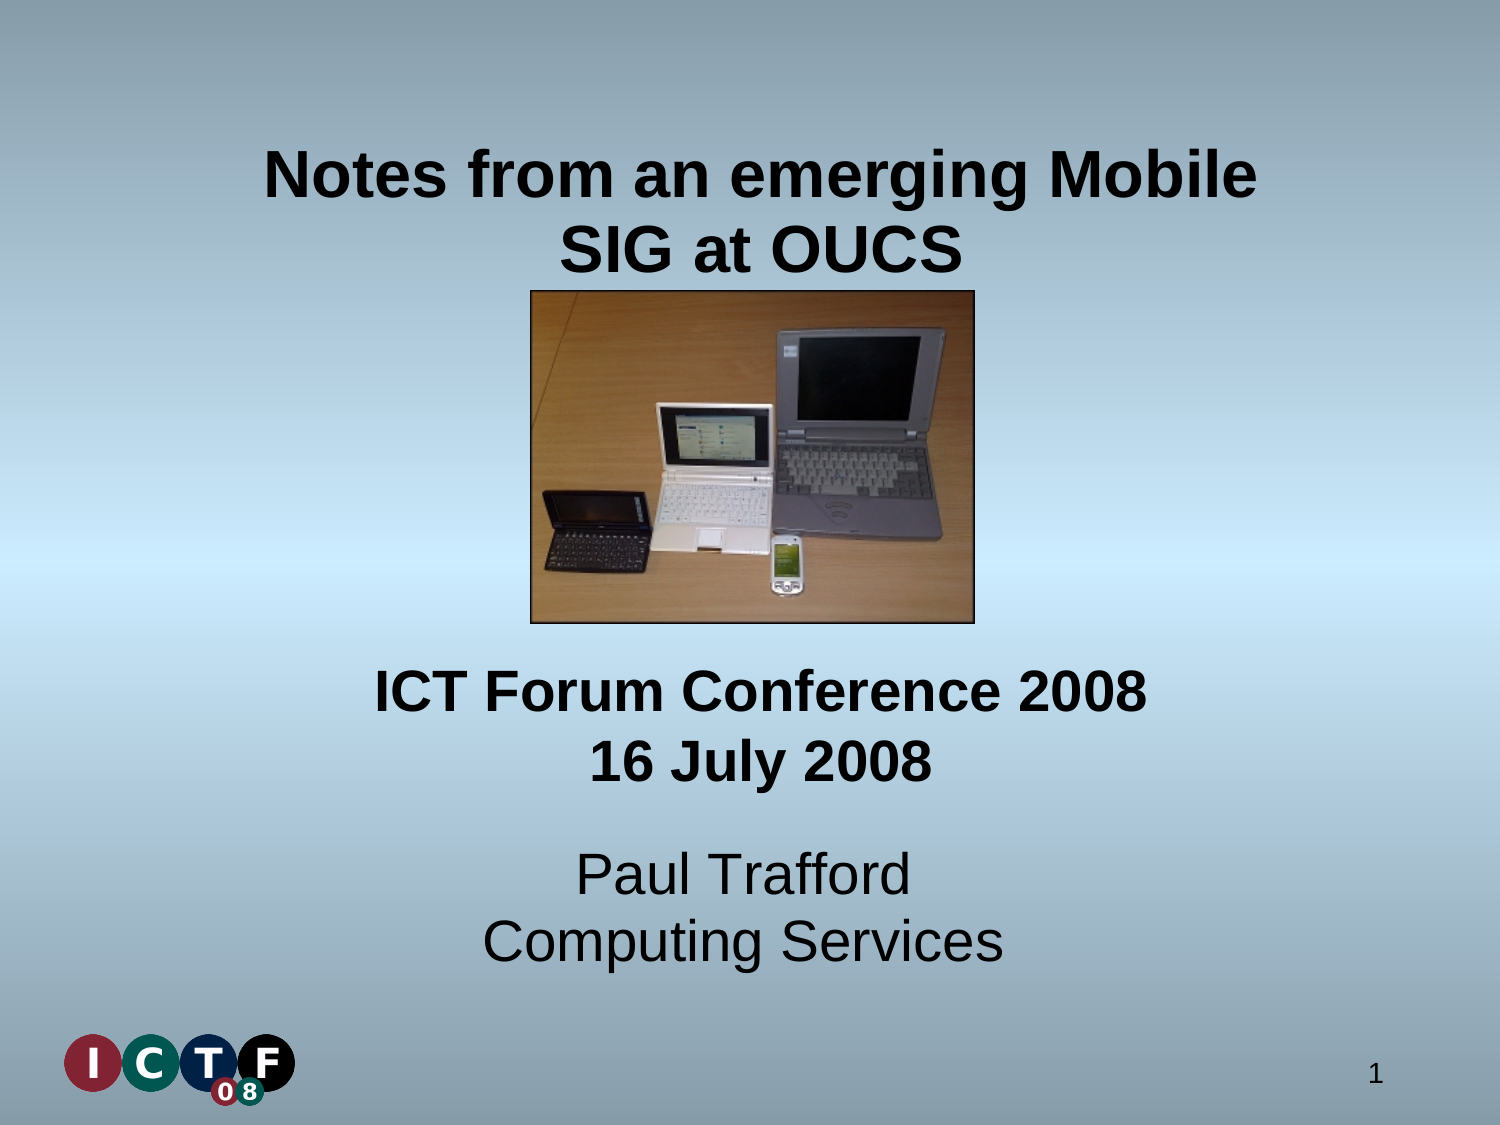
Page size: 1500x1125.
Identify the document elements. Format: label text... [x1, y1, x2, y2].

subtitle Paul Trafford Computing Services [206, 845, 1282, 1000]
picture [64, 1034, 295, 1106]
title Notes from an emerging Mobile SIG at OUCS [218, 90, 1306, 634]
text_box ICT Forum Conference 2008 16 July 2008 [218, 645, 1306, 811]
picture [530, 290, 975, 624]
